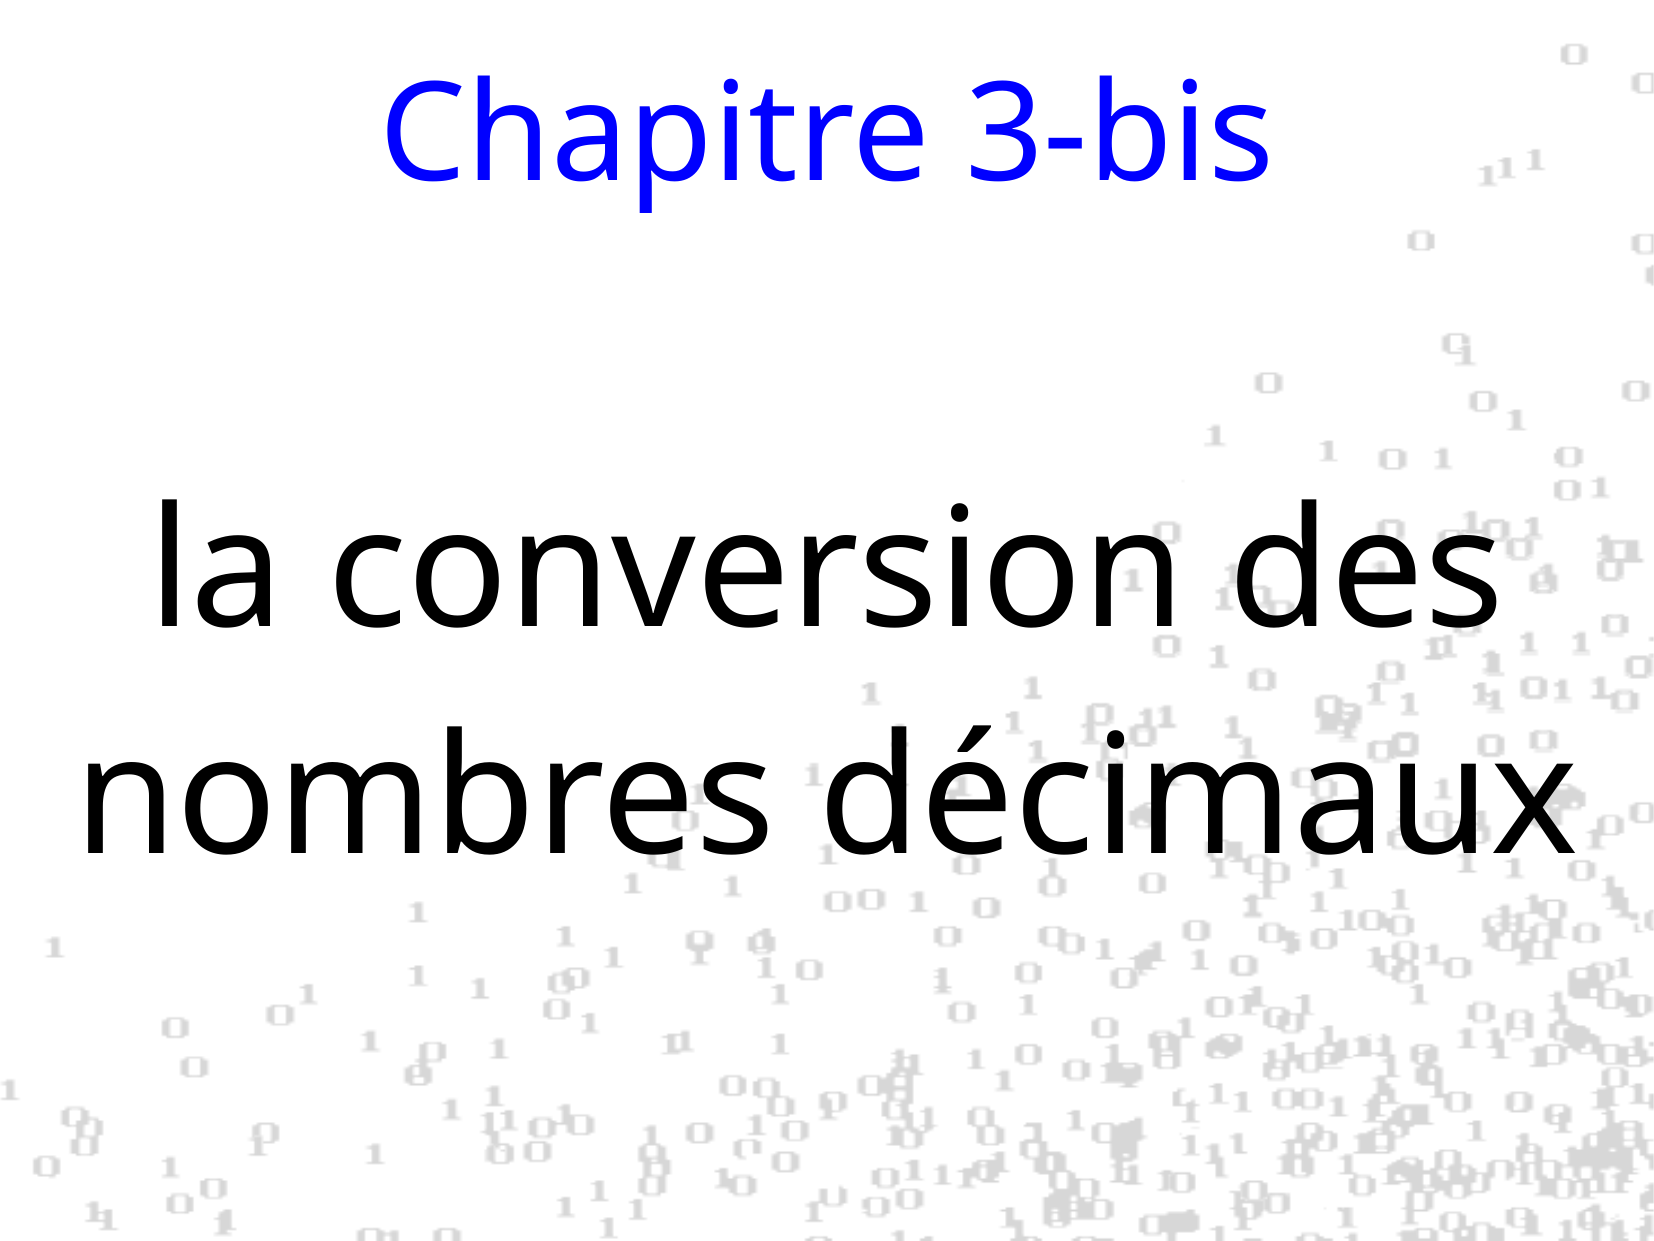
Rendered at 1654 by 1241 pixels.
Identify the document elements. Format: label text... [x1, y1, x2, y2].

picture [0, 0, 1654, 1241]
text_box Chapitre 3-bis la conversion des nombres décimaux [29, 26, 1625, 1152]
